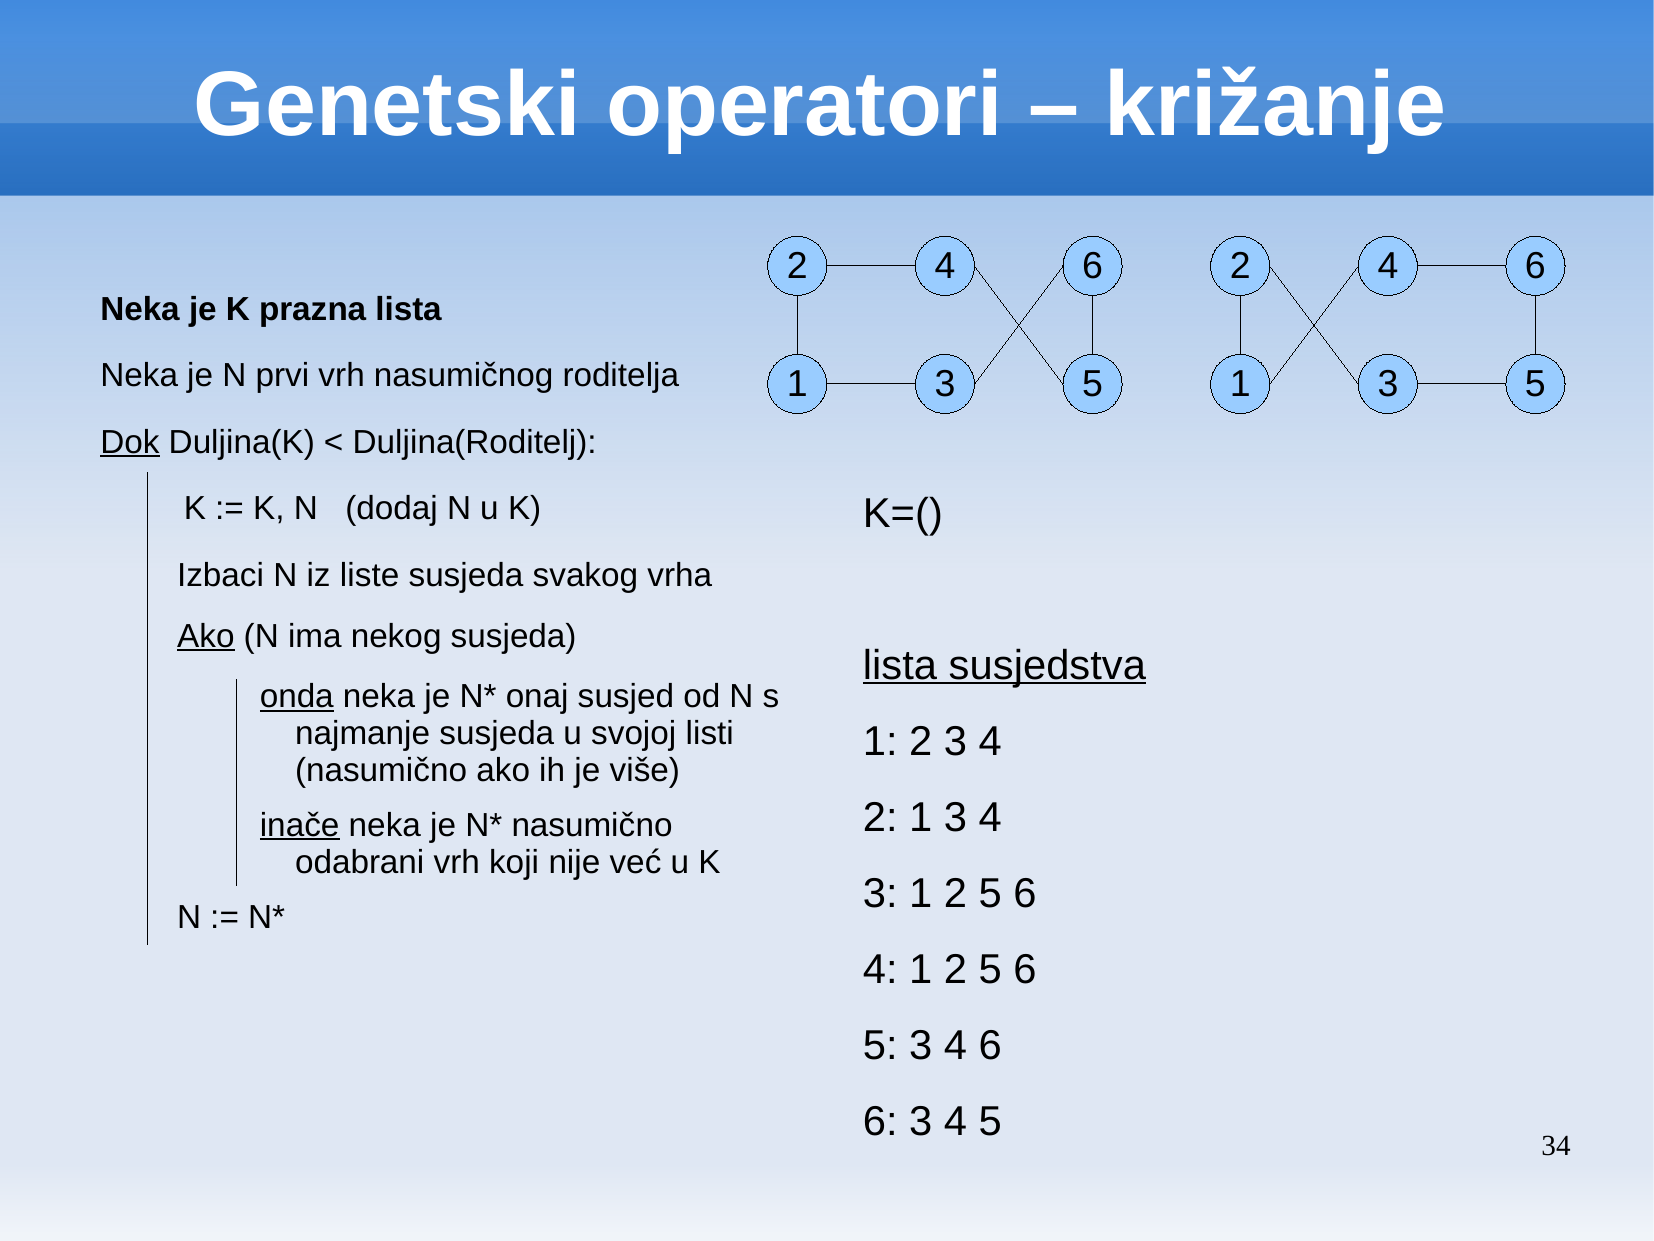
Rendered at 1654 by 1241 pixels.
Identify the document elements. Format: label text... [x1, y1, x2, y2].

text_box 1 [1210, 354, 1270, 414]
text_box 3 [915, 354, 975, 414]
text_box 2 [767, 236, 827, 296]
text_box 5 [1062, 354, 1123, 414]
text_box 6 [1505, 236, 1566, 296]
text_box 3 [1358, 354, 1418, 414]
text_box 5 [1505, 354, 1566, 414]
list Neka je K prazna lista Neka je N prvi vrh nasumičnog roditelja Dok Duljina(K) < Duljina(Roditelj): K := K, N (dodaj N u K) Izbaci N iz liste susjeda svakog vrha Ako (N ima nekog susjeda) onda neka je N* onaj susjed od N s najmanje susjeda u svojoj listi (nasumično ako ih je više) inače neka je N* nasumično odabrani vrh koji nije već u K N := N* [82, 290, 809, 1134]
text_box 4 [915, 236, 975, 296]
text_box 1 [767, 354, 827, 414]
text_box 2 [1210, 236, 1270, 296]
title Genetski operatori – križanje [76, 0, 1565, 208]
text_box 6 [1063, 236, 1123, 296]
text_box 4 [1358, 236, 1418, 296]
picture [0, 0, 1654, 1241]
list K=() lista susjedstva 1: 2 3 4 2: 1 3 4 3: 1 2 5 6 4: 1 2 5 6 5: 3 4 6 6: 3 4 5 [845, 290, 1572, 1211]
